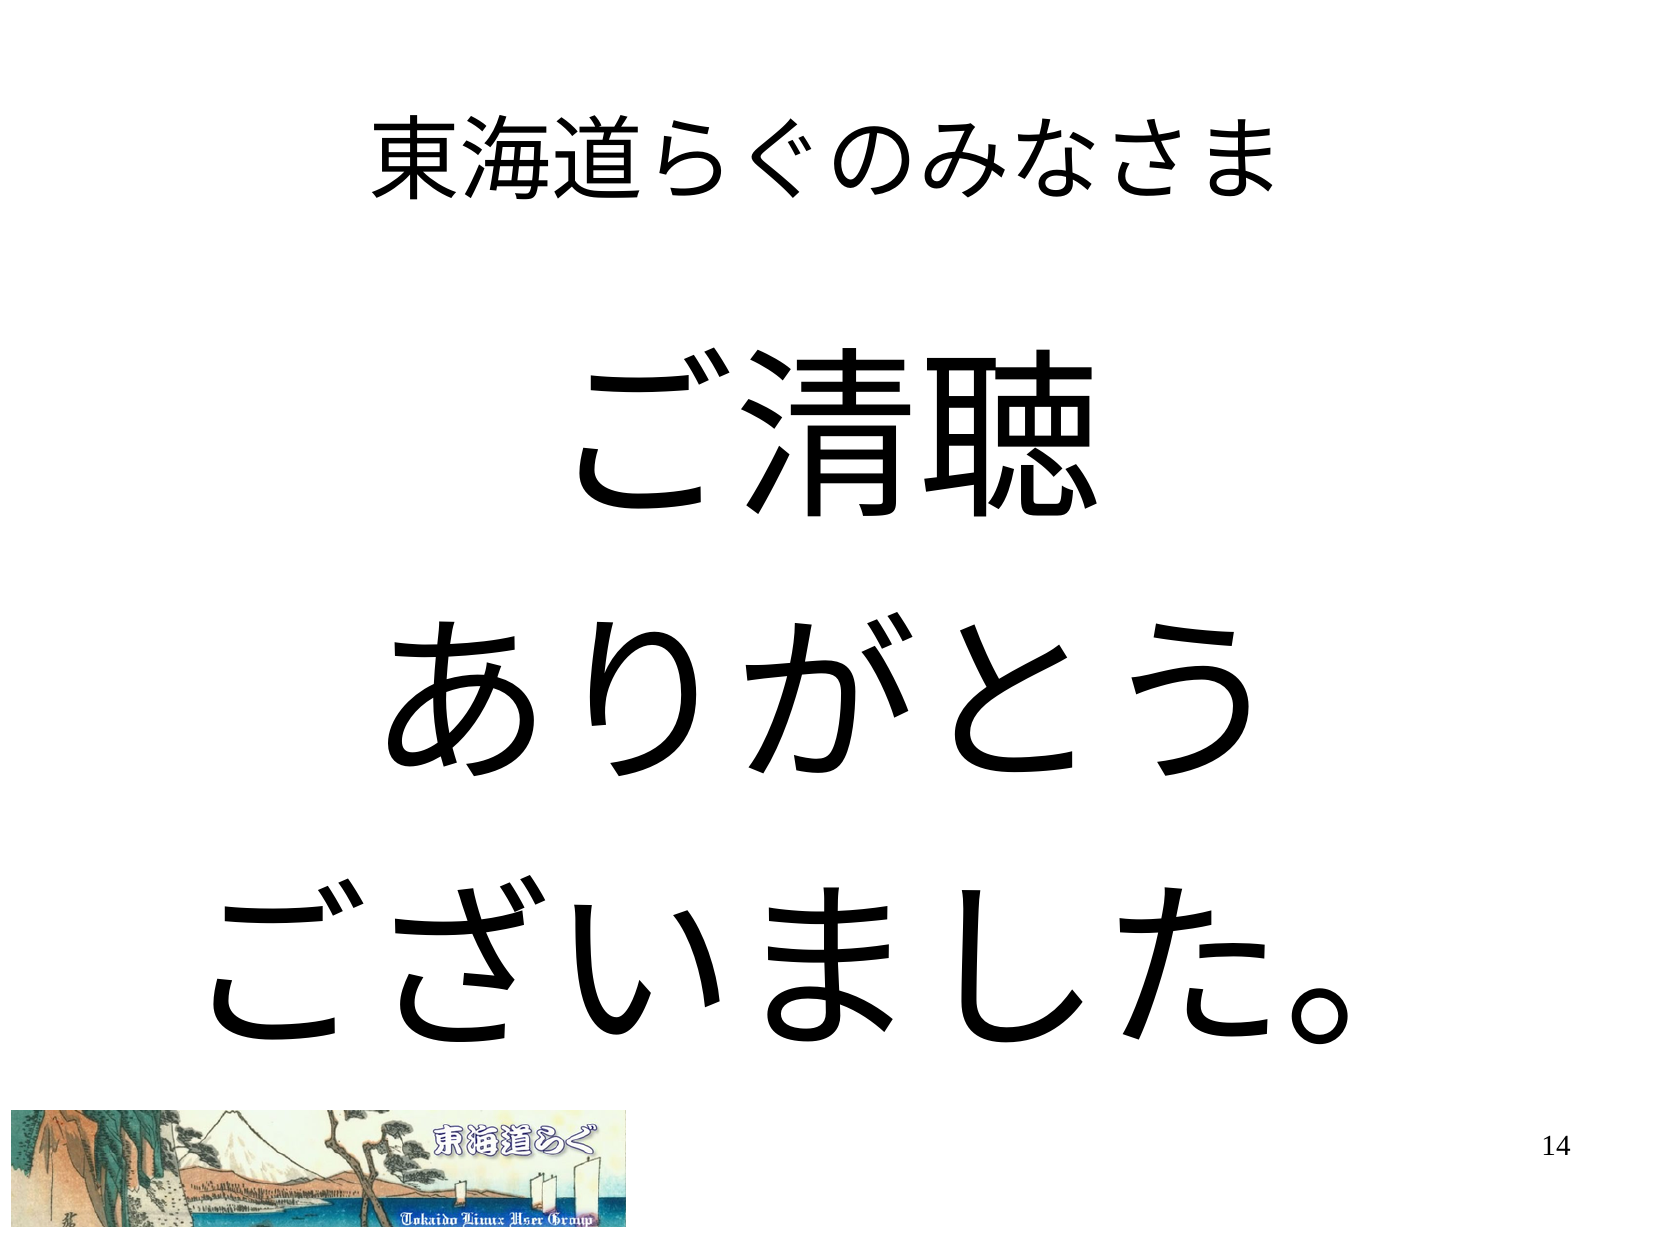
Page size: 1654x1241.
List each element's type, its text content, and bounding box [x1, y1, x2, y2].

subtitle ご清聴 ありがとう ございました。 [82, 290, 1571, 1104]
title 東海道らぐのみなさま [82, 49, 1571, 257]
picture [11, 1110, 626, 1227]
